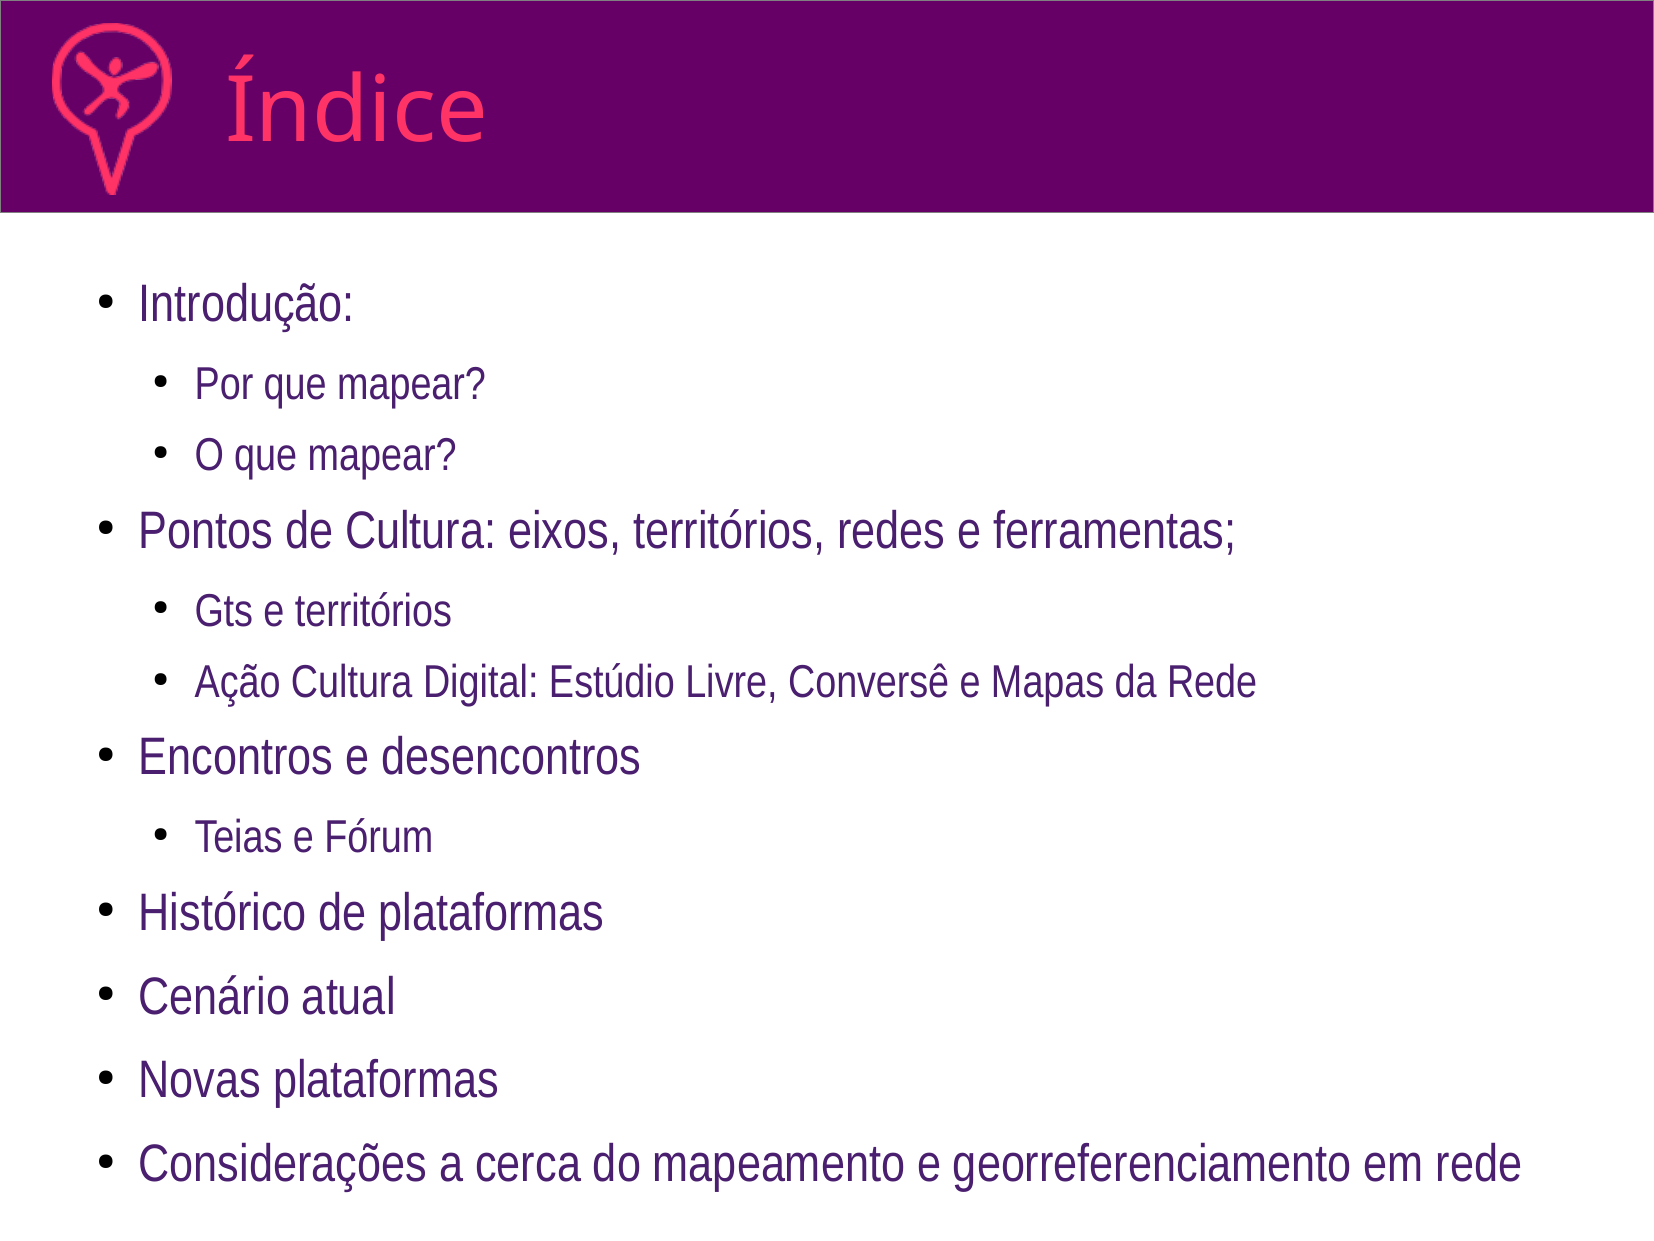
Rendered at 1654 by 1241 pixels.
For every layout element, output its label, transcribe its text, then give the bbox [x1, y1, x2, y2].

text_box [0, 0, 1654, 213]
title Índice [172, 23, 1595, 189]
list Introdução: Por que mapear? O que mapear? Pontos de Cultura: eixos, territórios, redes e ferramentas; Gts e territórios Ação Cultura Digital: Estúdio Livre, Conversê e Mapas da Rede Encontros e desencontros Teias e Fórum Histórico de plataformas Cenário atual Novas plataformas Considerações a cerca do mapeamento e georreferenciamento em rede [82, 272, 1571, 1199]
picture [52, 23, 172, 195]
